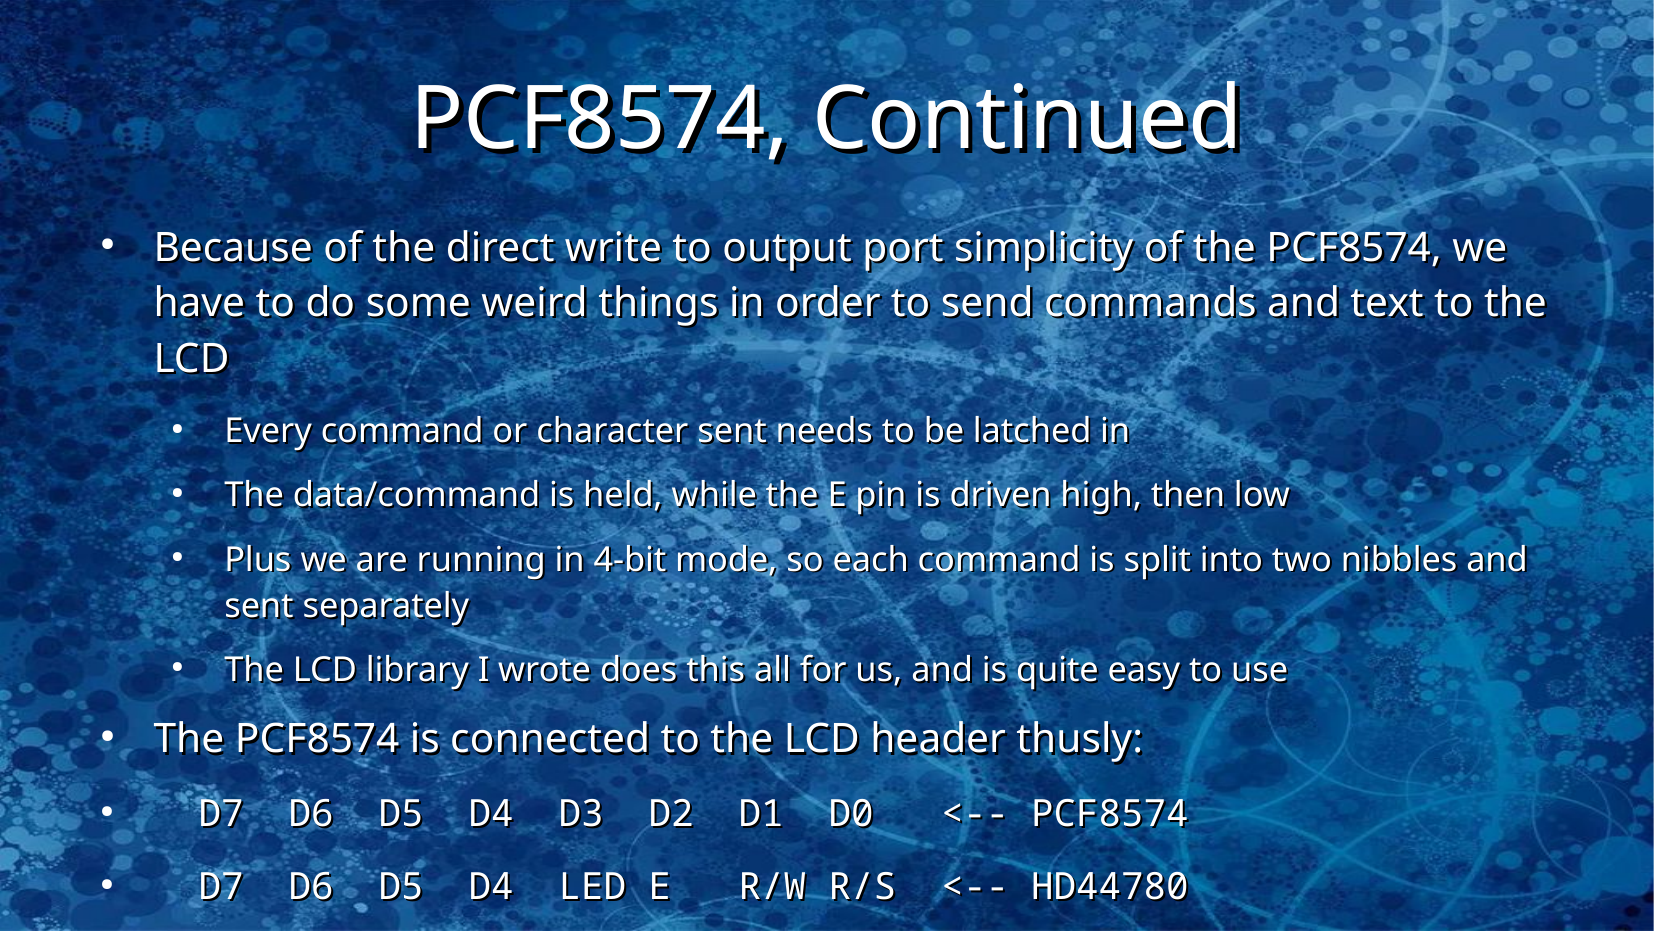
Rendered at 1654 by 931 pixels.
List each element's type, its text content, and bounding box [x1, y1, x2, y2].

title PCF8574, Continued [82, 37, 1571, 193]
list Because of the direct write to output port simplicity of the PCF8574, we have to do some weird things in order to send commands and text to the LCD Every command or character sent needs to be latched in The data/command is held, while the E pin is driven high, then low Plus we are running in 4-bit mode, so each command is split into two nibbles and sent separately The LCD library I wrote does this all for us, and is quite easy to use The PCF8574 is connected to the LCD header thusly: D7 D6 D5 D4 D3 D2 D1 D0 <-- PCF8574 D7 D6 D5 D4 LED E R/W R/S <-- HD44780 [82, 217, 1571, 815]
picture [0, 0, 1654, 931]
